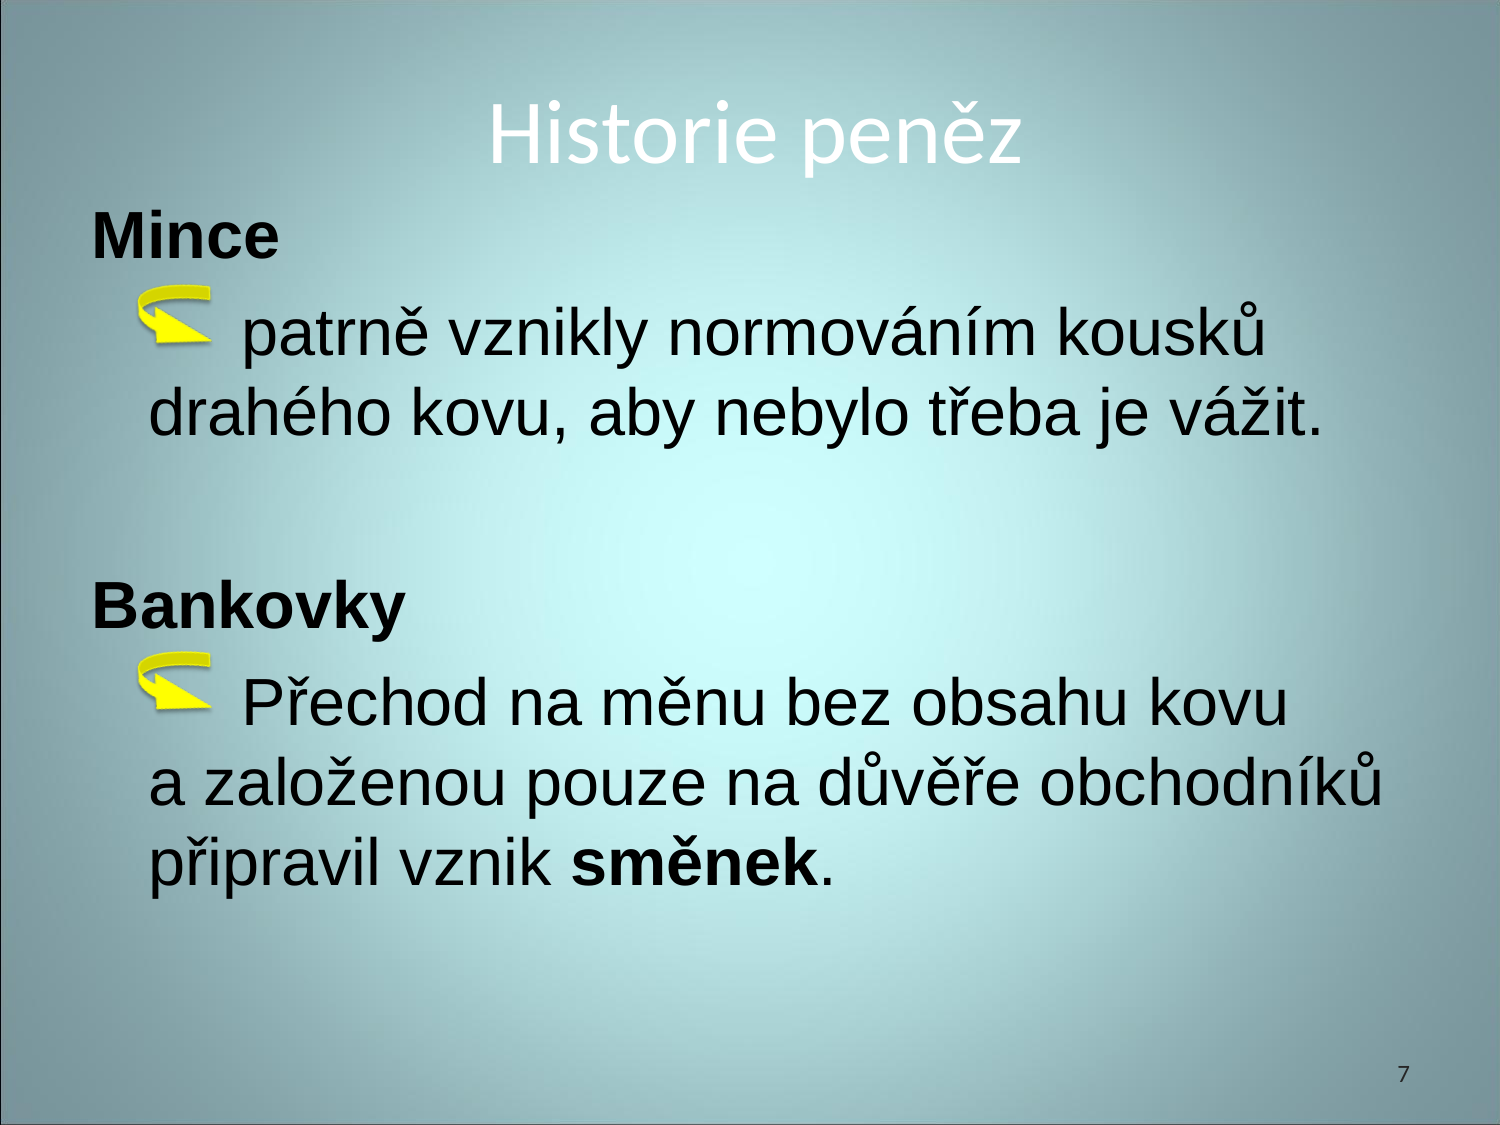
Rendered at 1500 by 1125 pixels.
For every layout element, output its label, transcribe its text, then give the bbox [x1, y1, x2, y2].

title Historie peněz [230, 45, 1282, 184]
picture [0, 0, 1500, 1125]
text_box <číslo> [1074, 1042, 1426, 1103]
list Mince patrně vznikly normováním kousků drahého kovu, aby nebylo třeba je vážit. Bankovky Přechod na měnu bez obsahu kovu a založenou pouze na důvěře obchodníků připravil vznik směnek. [76, 184, 1427, 1010]
